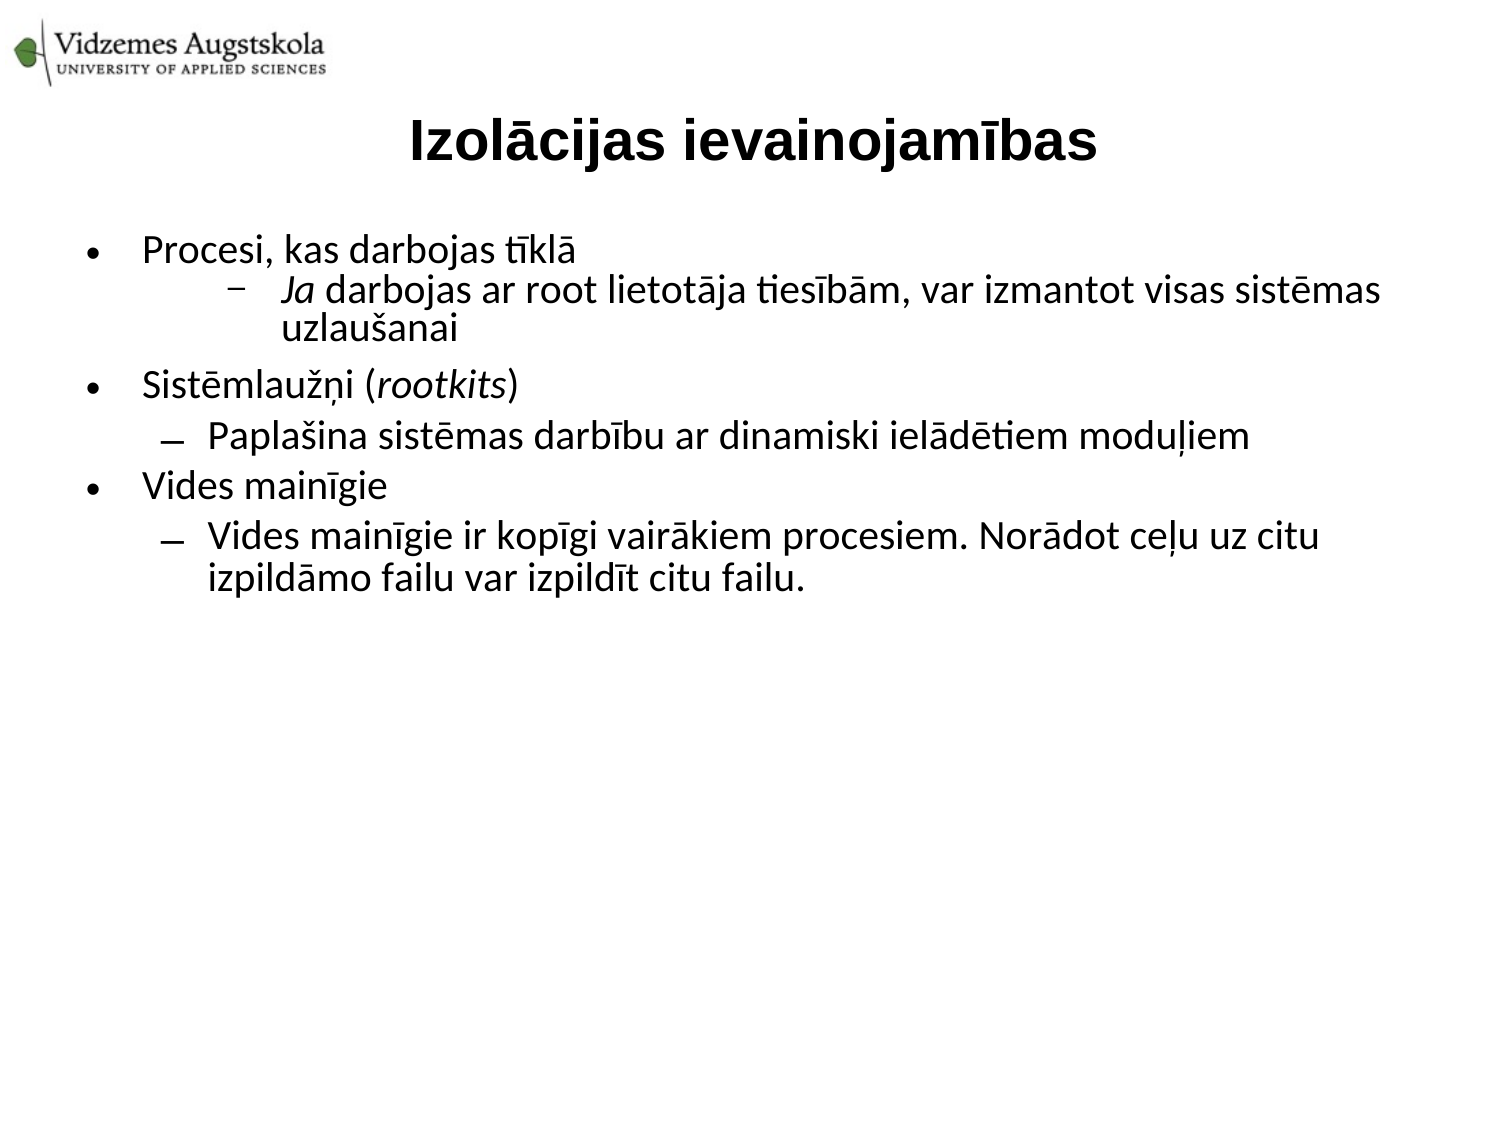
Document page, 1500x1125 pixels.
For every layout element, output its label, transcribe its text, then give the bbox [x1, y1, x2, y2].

list Procesi, kas darbojas tīklā Ja darbojas ar root lietotāja tiesībām, var izmantot visas sistēmas uzlaušanai Sistēmlaužņi (rootkits) Paplašina sistēmas darbību ar dinamiski ielādētiem moduļiem Vides mainīgie Vides mainīgie ir kopīgi vairākiem procesiem. Norādot ceļu uz citu izpildāmo failu var izpildīt citu failu. [70, 224, 1421, 1121]
title Izolācijas ievainojamības [79, 109, 1430, 175]
picture [5, 2, 334, 102]
